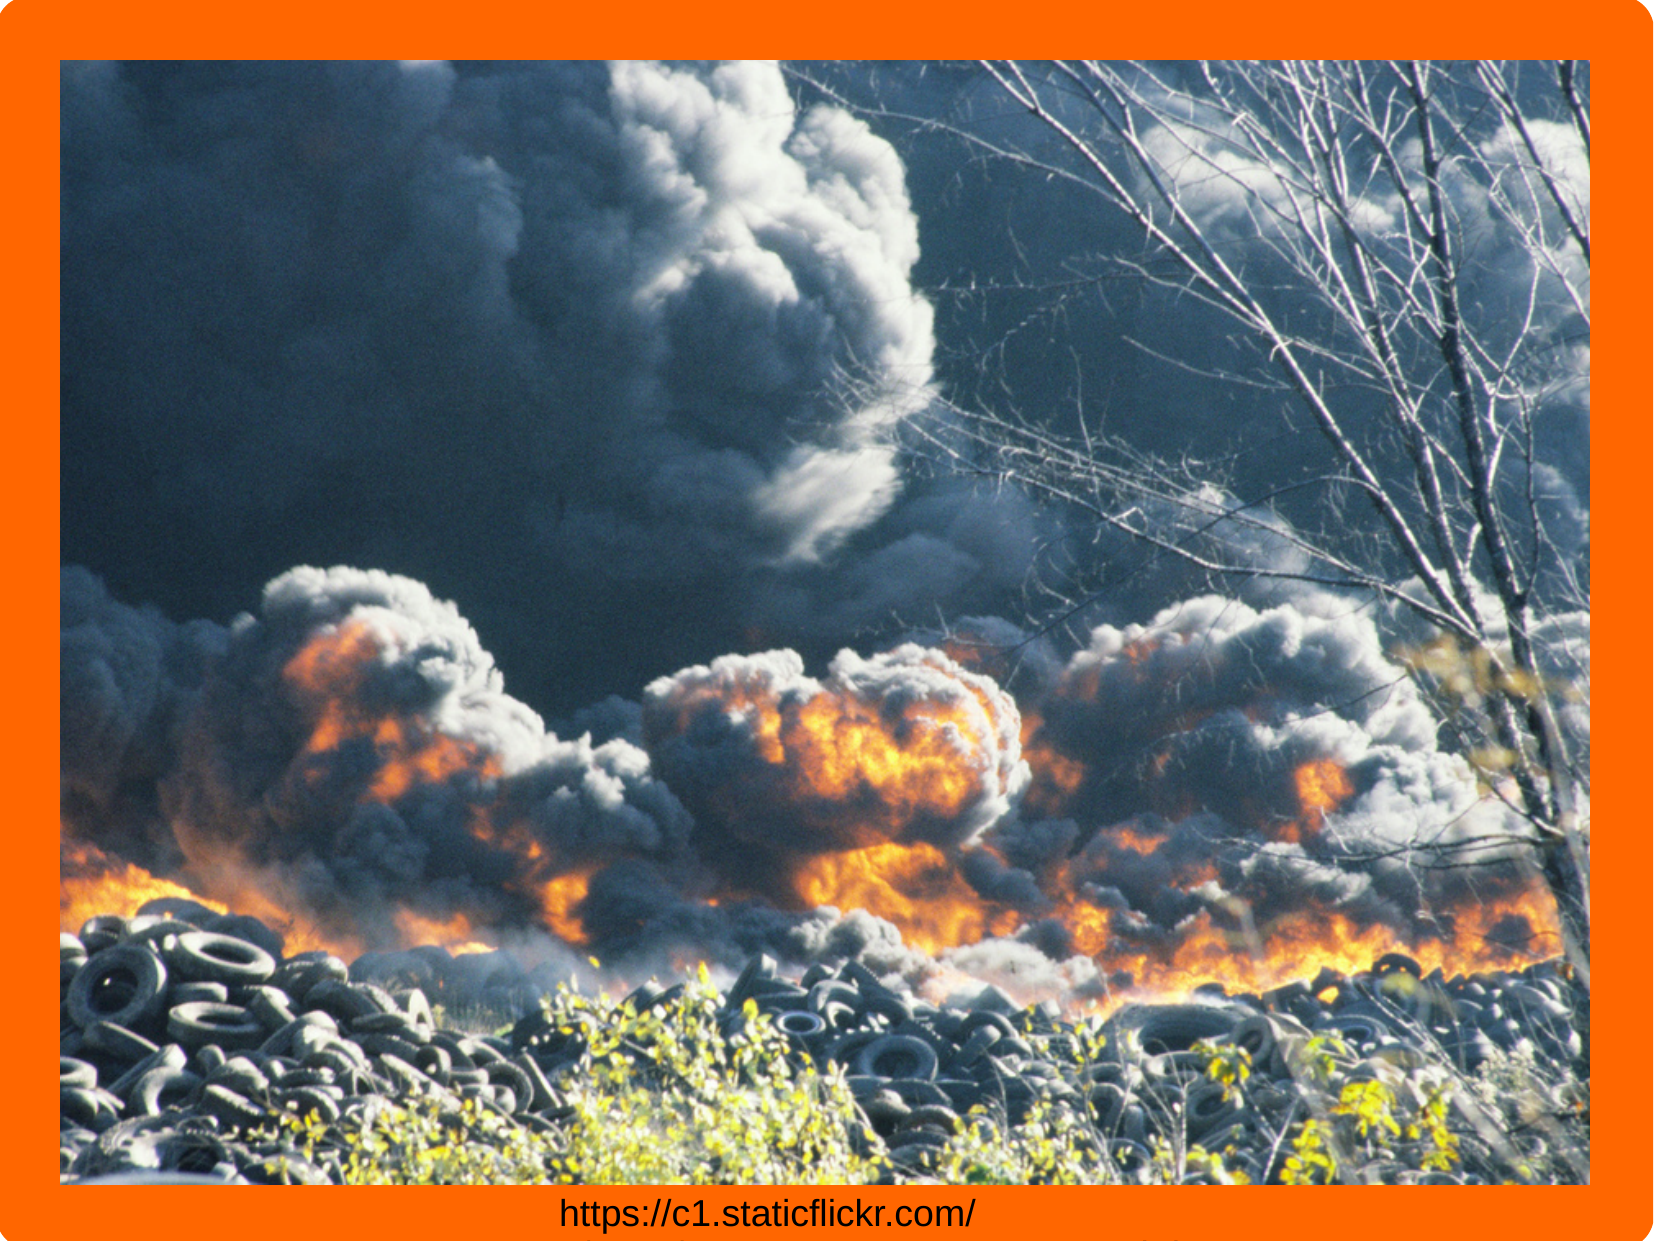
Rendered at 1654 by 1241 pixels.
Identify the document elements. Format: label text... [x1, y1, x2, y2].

text_box https://c1.staticflickr.com/8/7160/6588151679_5ea9e64703_b.jpg [544, 1185, 1653, 1241]
picture [60, 60, 1590, 1186]
